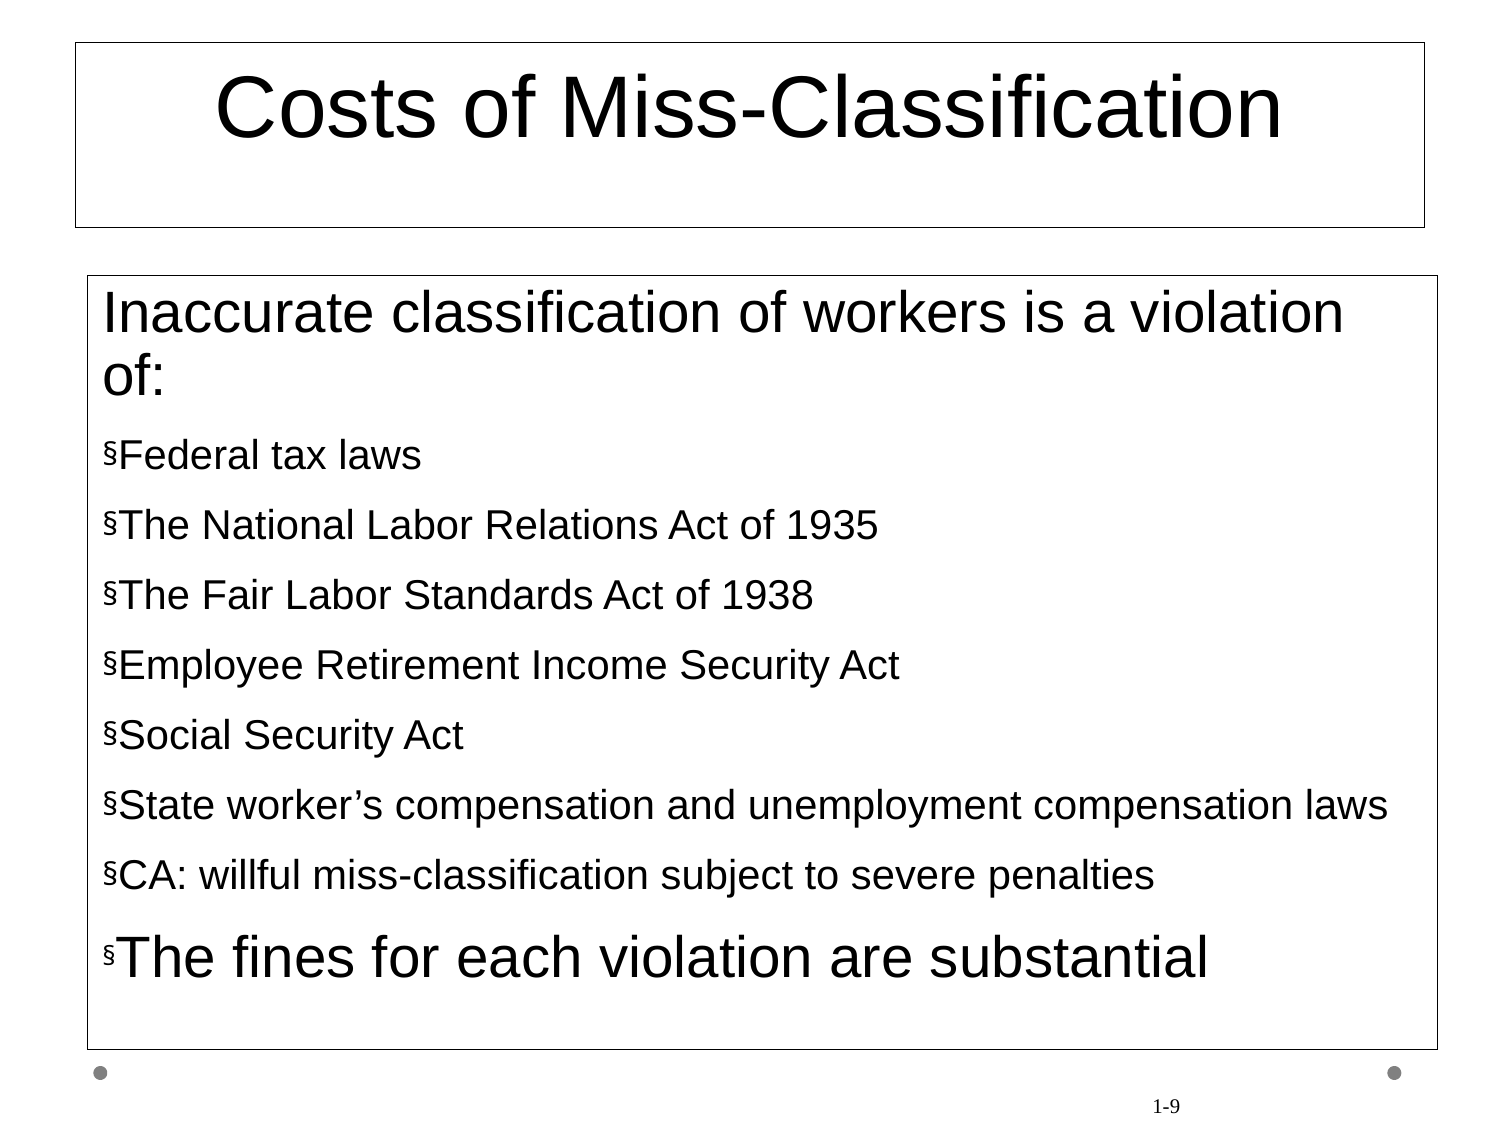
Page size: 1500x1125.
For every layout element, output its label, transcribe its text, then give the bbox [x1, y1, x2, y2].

title Costs of Miss-Classification [75, 42, 1425, 228]
list Inaccurate classification of workers is a violation of: Federal tax laws The National Labor Relations Act of 1935 The Fair Labor Standards Act of 1938 Employee Retirement Income Security Act Social Security Act State worker’s compensation and unemployment compensation laws CA: willful miss-classification subject to severe penalties The fines for each violation are substantial [87, 275, 1438, 1050]
